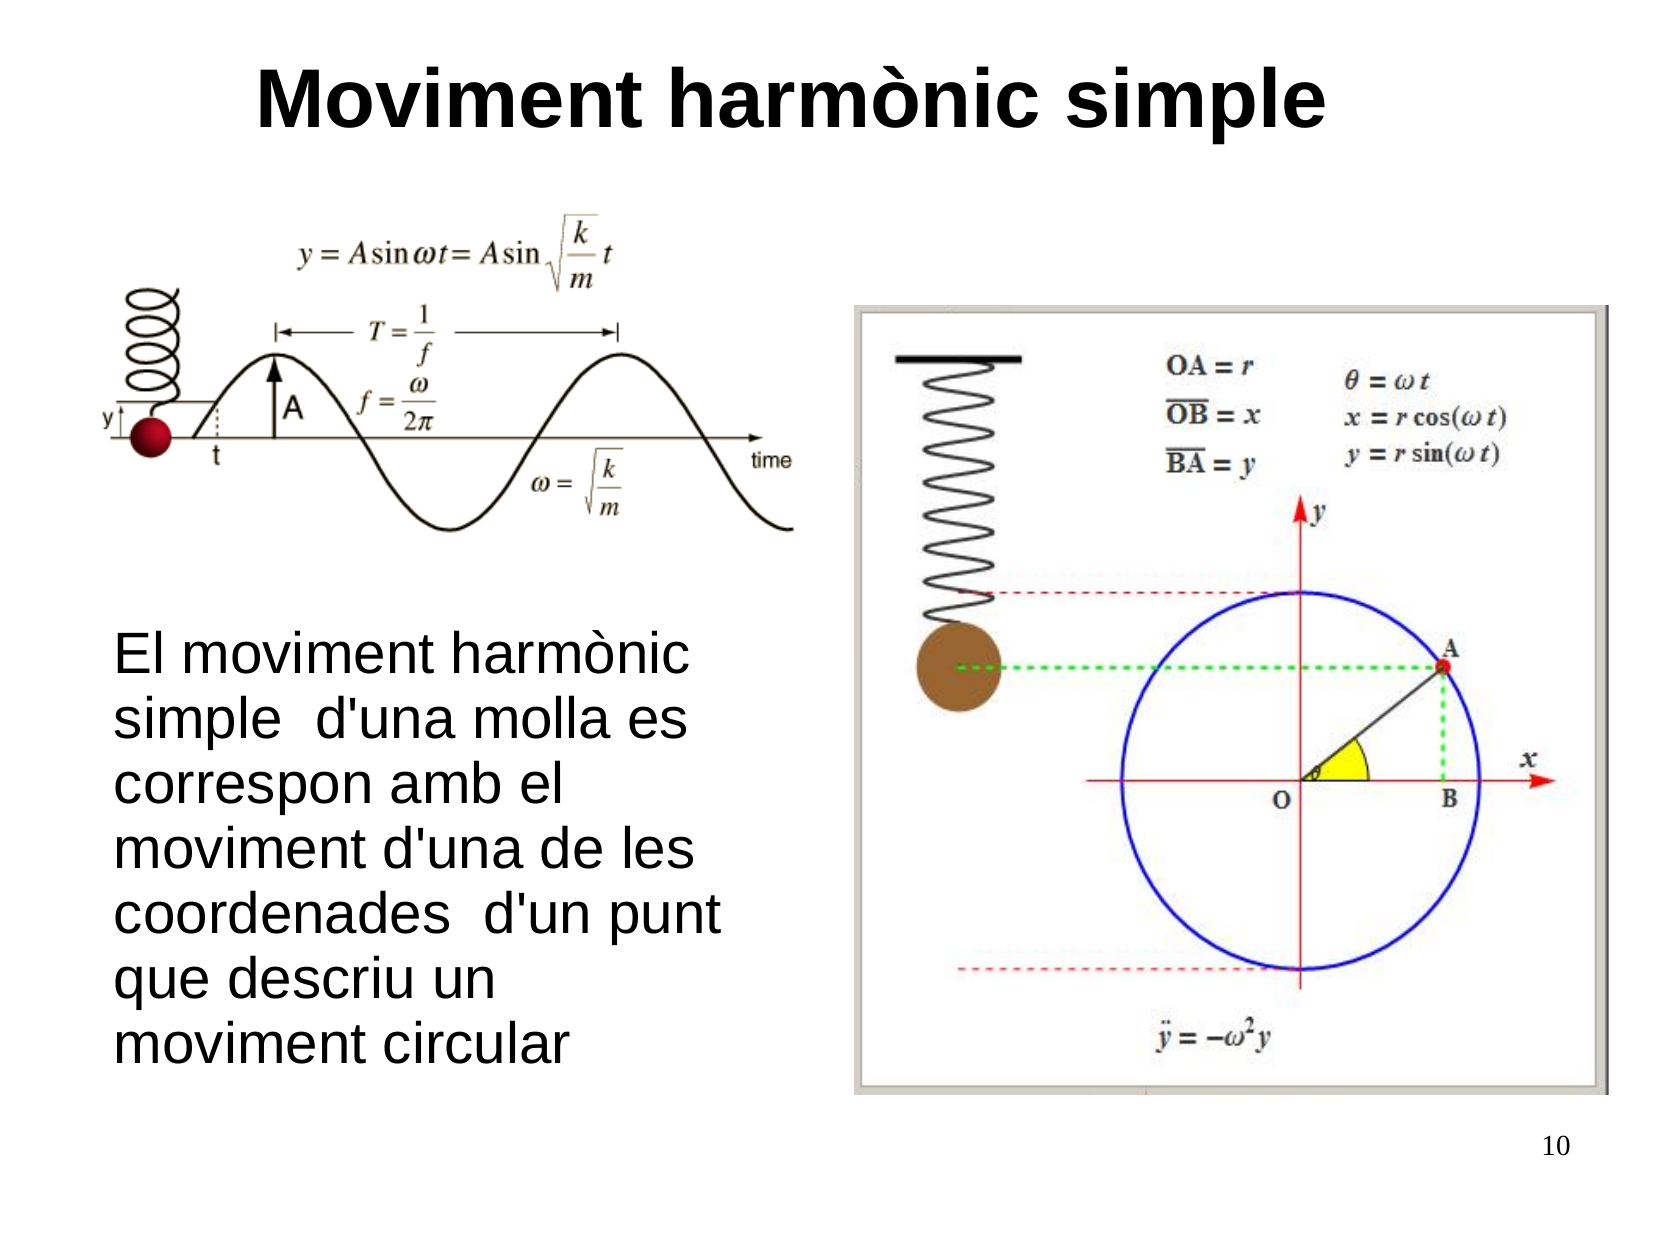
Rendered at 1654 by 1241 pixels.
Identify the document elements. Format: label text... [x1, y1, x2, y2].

picture [92, 205, 808, 550]
text_box El moviment harmònic simple d'una molla es correspon amb el moviment d'una de les coordenades d'un punt que descriu un moviment circular [99, 612, 769, 1083]
text_box Moviment harmònic simple [240, 44, 1386, 153]
picture [854, 305, 1609, 1095]
